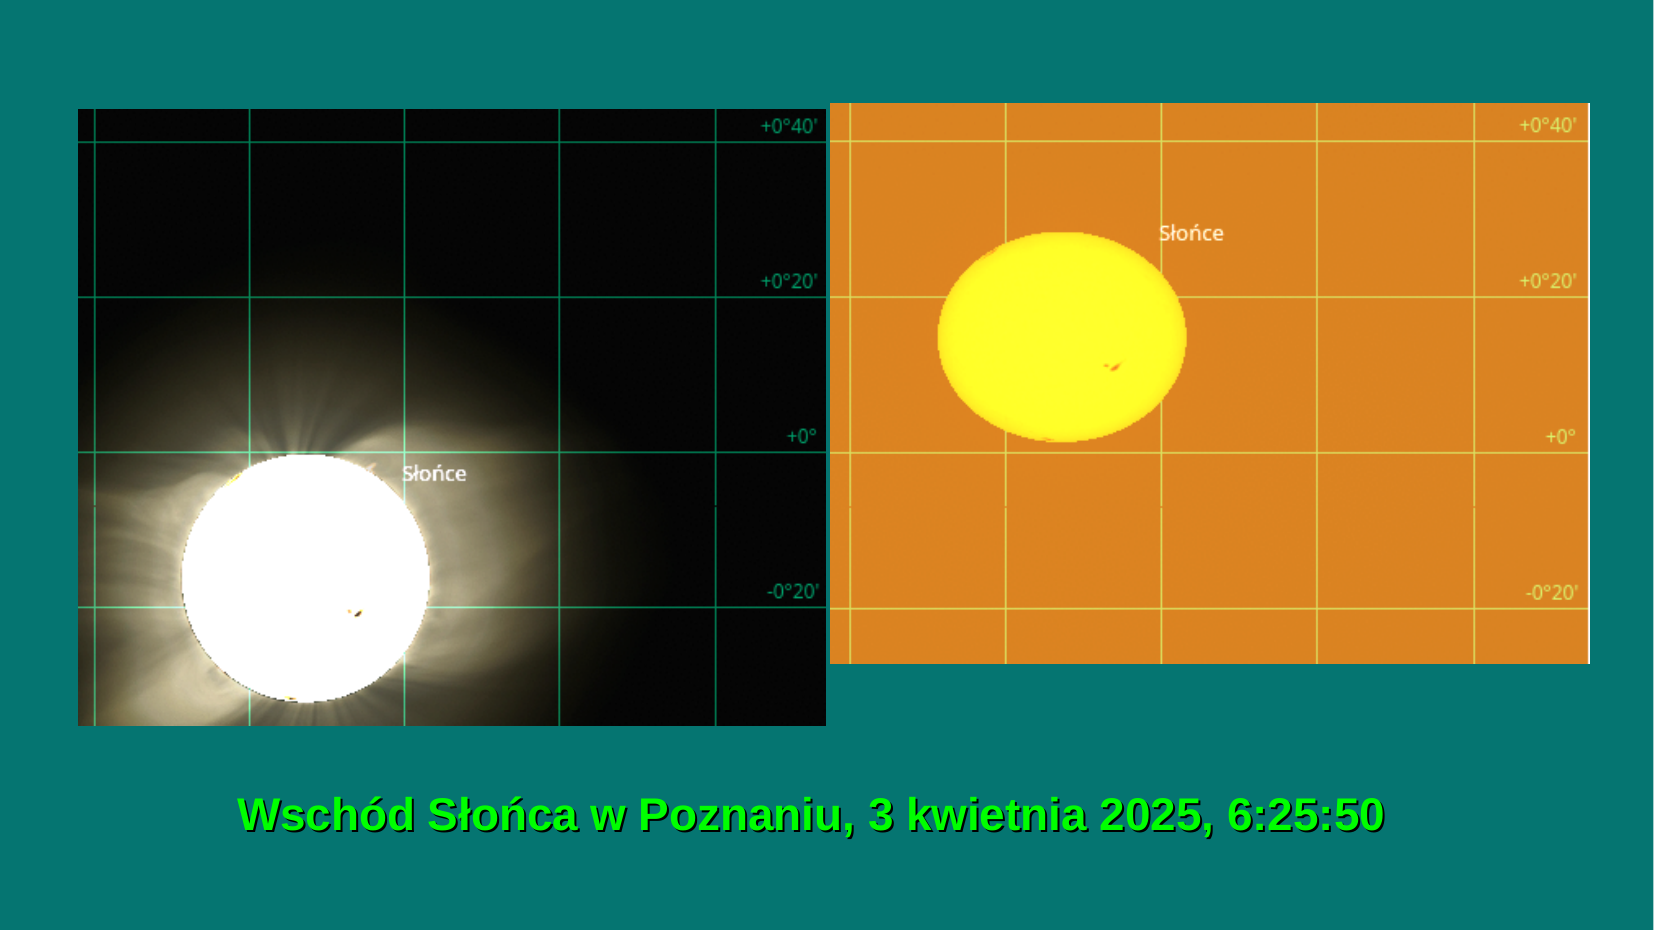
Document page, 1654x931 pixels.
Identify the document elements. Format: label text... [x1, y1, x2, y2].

picture [78, 109, 826, 726]
text_box Wschód Słońca w Poznaniu, 3 kwietnia 2025, 6:25:50 [222, 782, 1597, 849]
picture [830, 103, 1590, 664]
